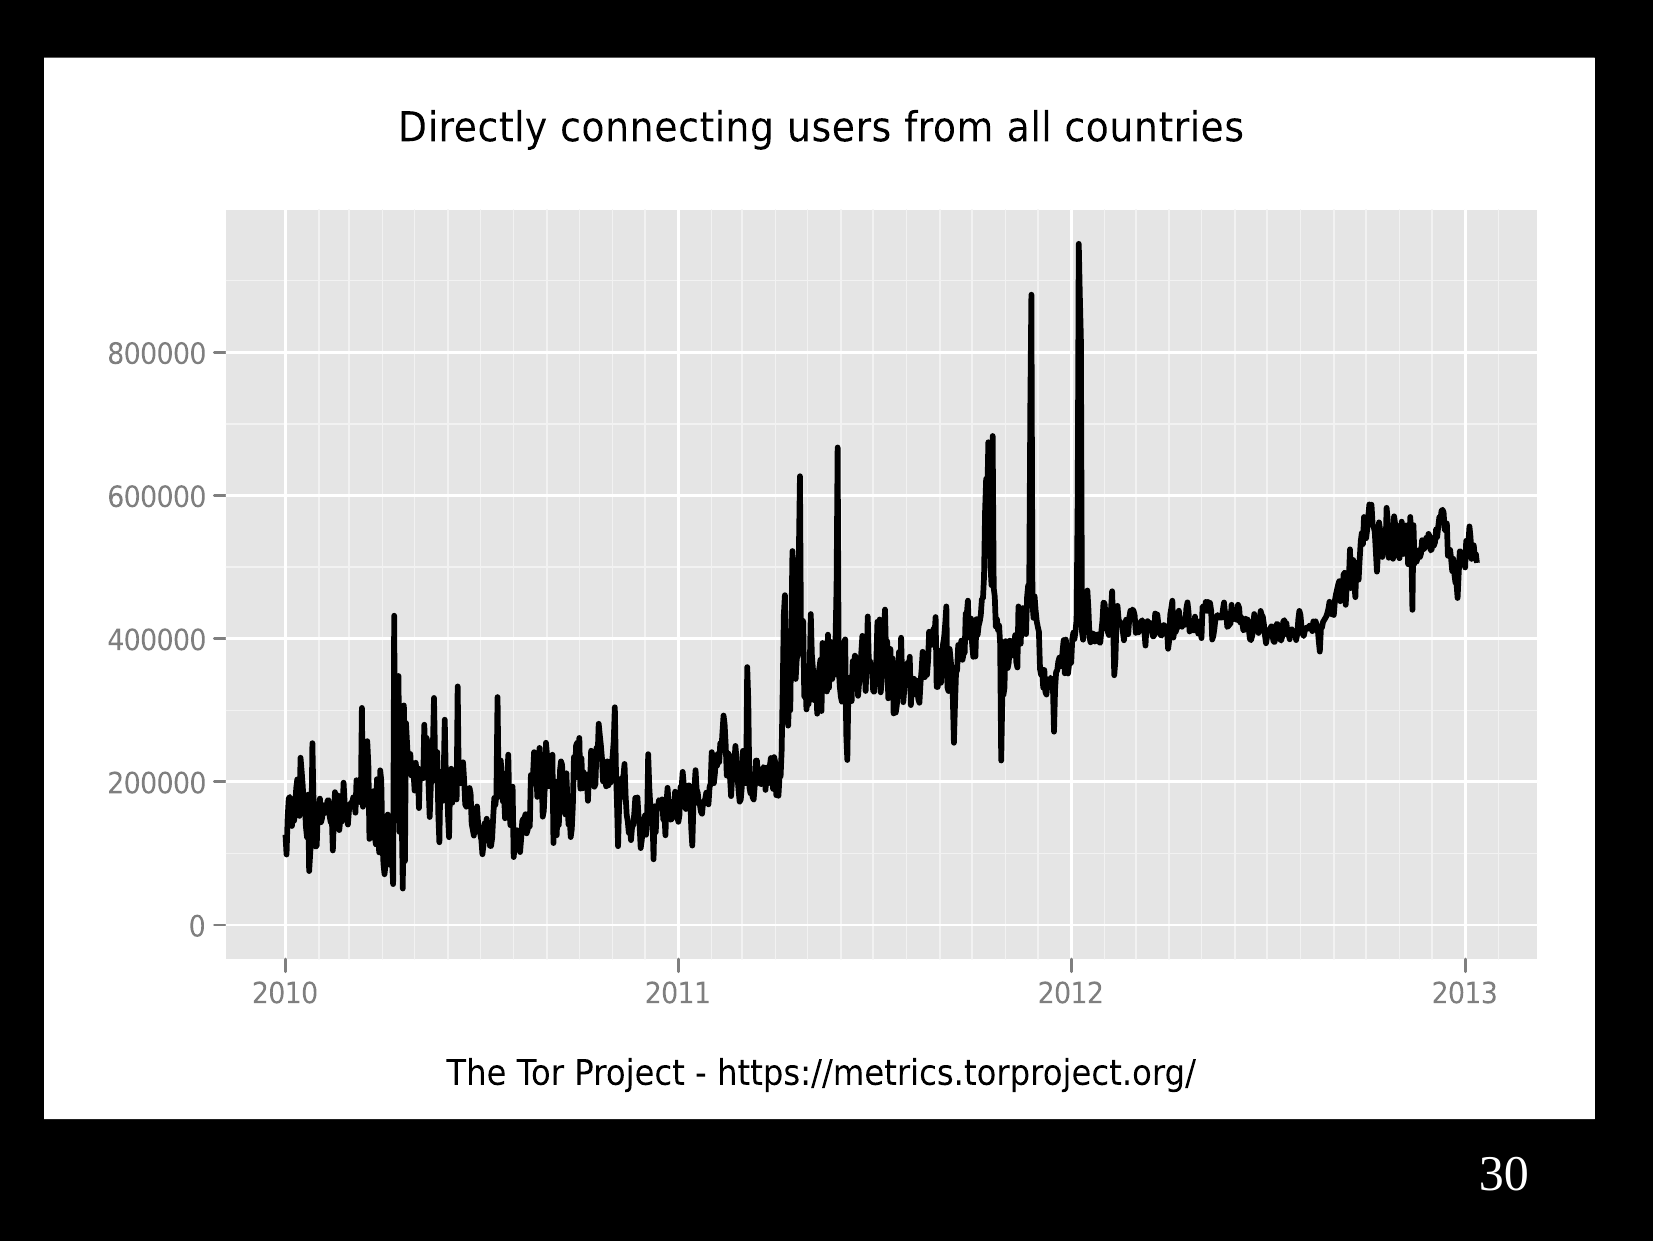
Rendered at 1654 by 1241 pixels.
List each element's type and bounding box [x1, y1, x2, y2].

picture [43, 56, 1596, 1121]
